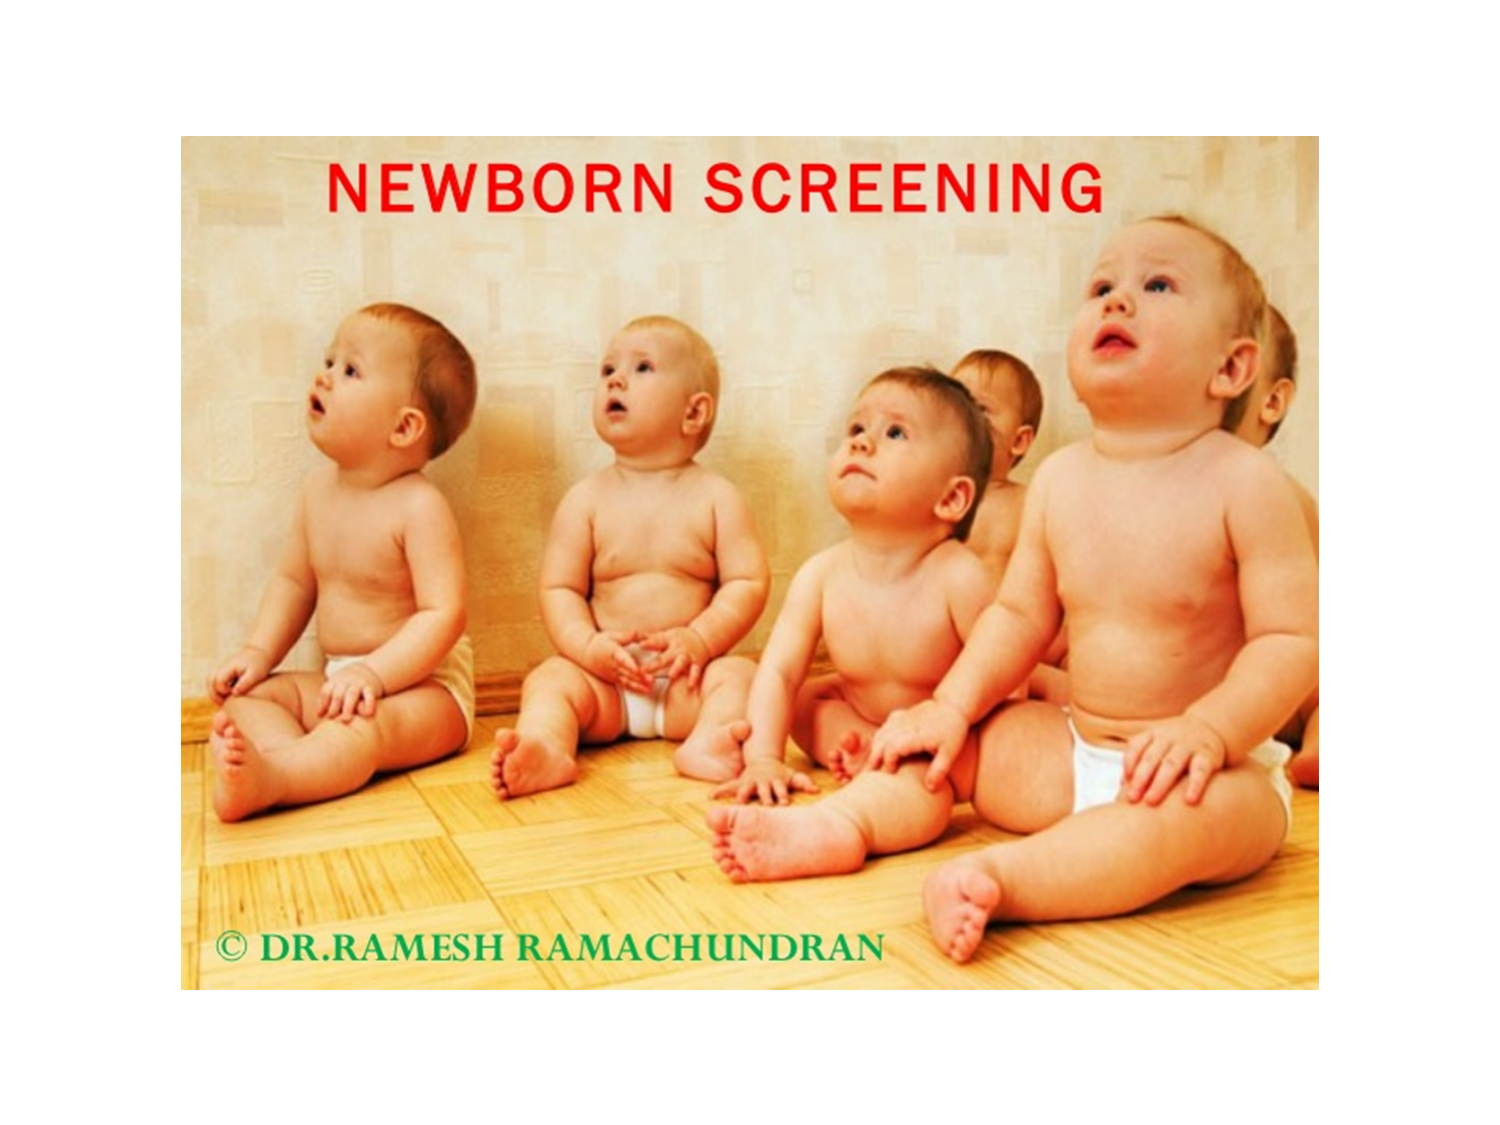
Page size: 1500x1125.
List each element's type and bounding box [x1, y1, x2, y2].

picture [181, 136, 1319, 990]
